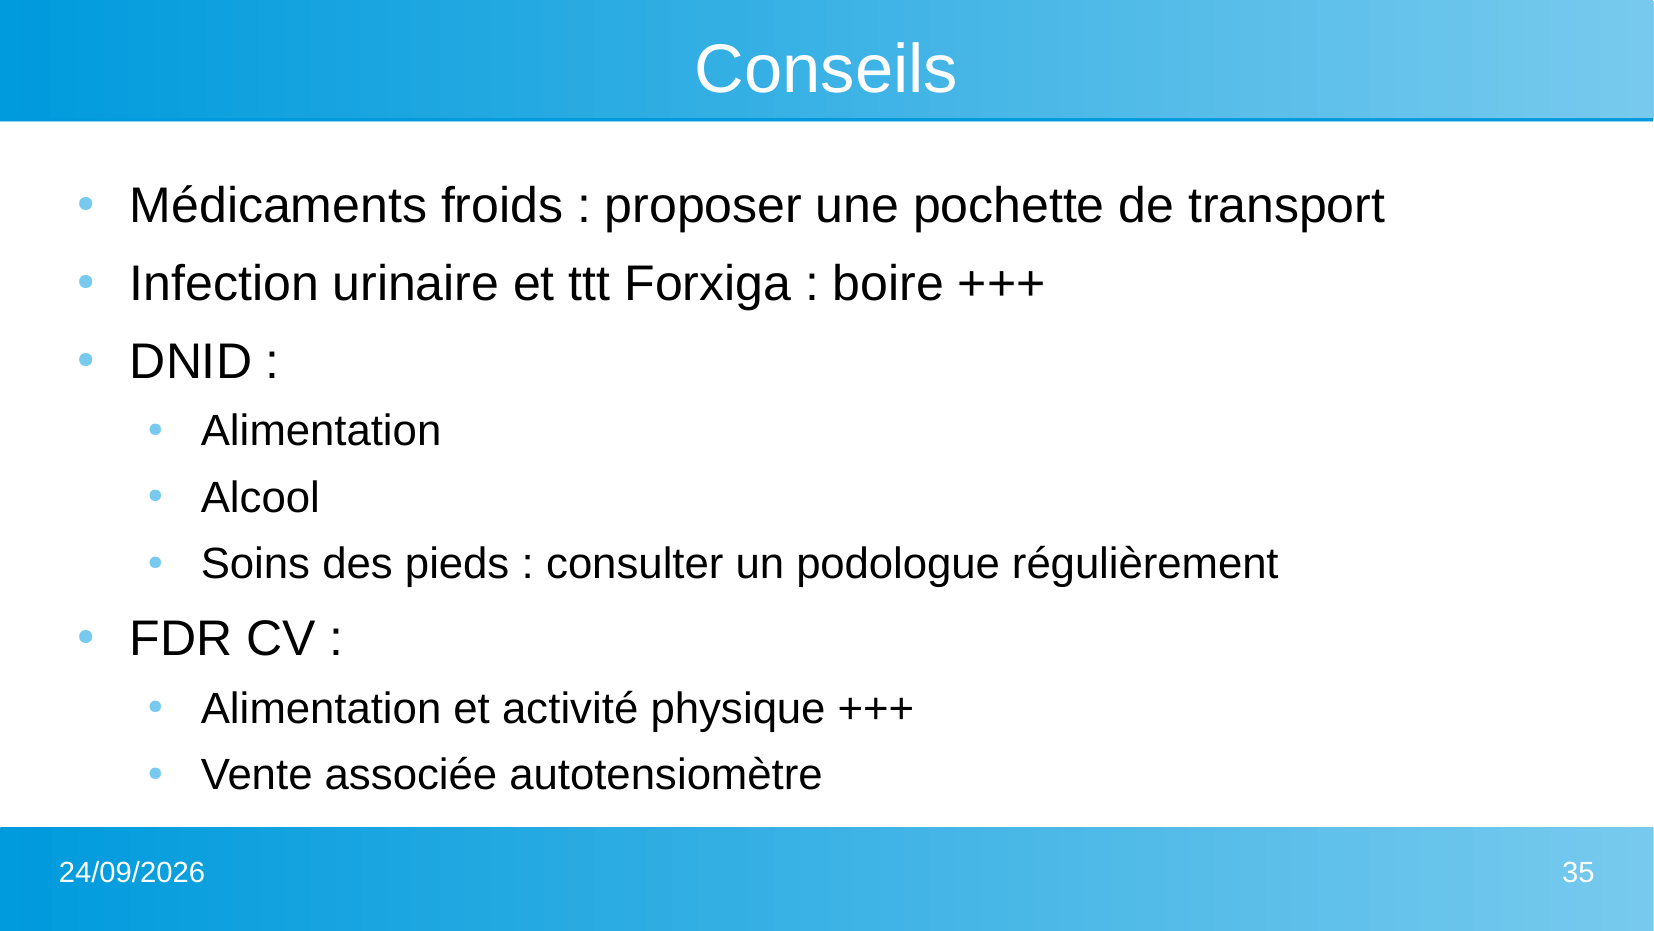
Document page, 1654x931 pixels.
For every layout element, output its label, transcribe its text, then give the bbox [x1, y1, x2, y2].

title Conseils [59, 29, 1595, 108]
list Médicaments froids : proposer une pochette de transport Infection urinaire et ttt Forxiga : boire +++ DNID : Alimentation Alcool Soins des pieds : consulter un podologue régulièrement FDR CV : Alimentation et activité physique +++ Vente associée autotensiomètre [59, 177, 1595, 768]
